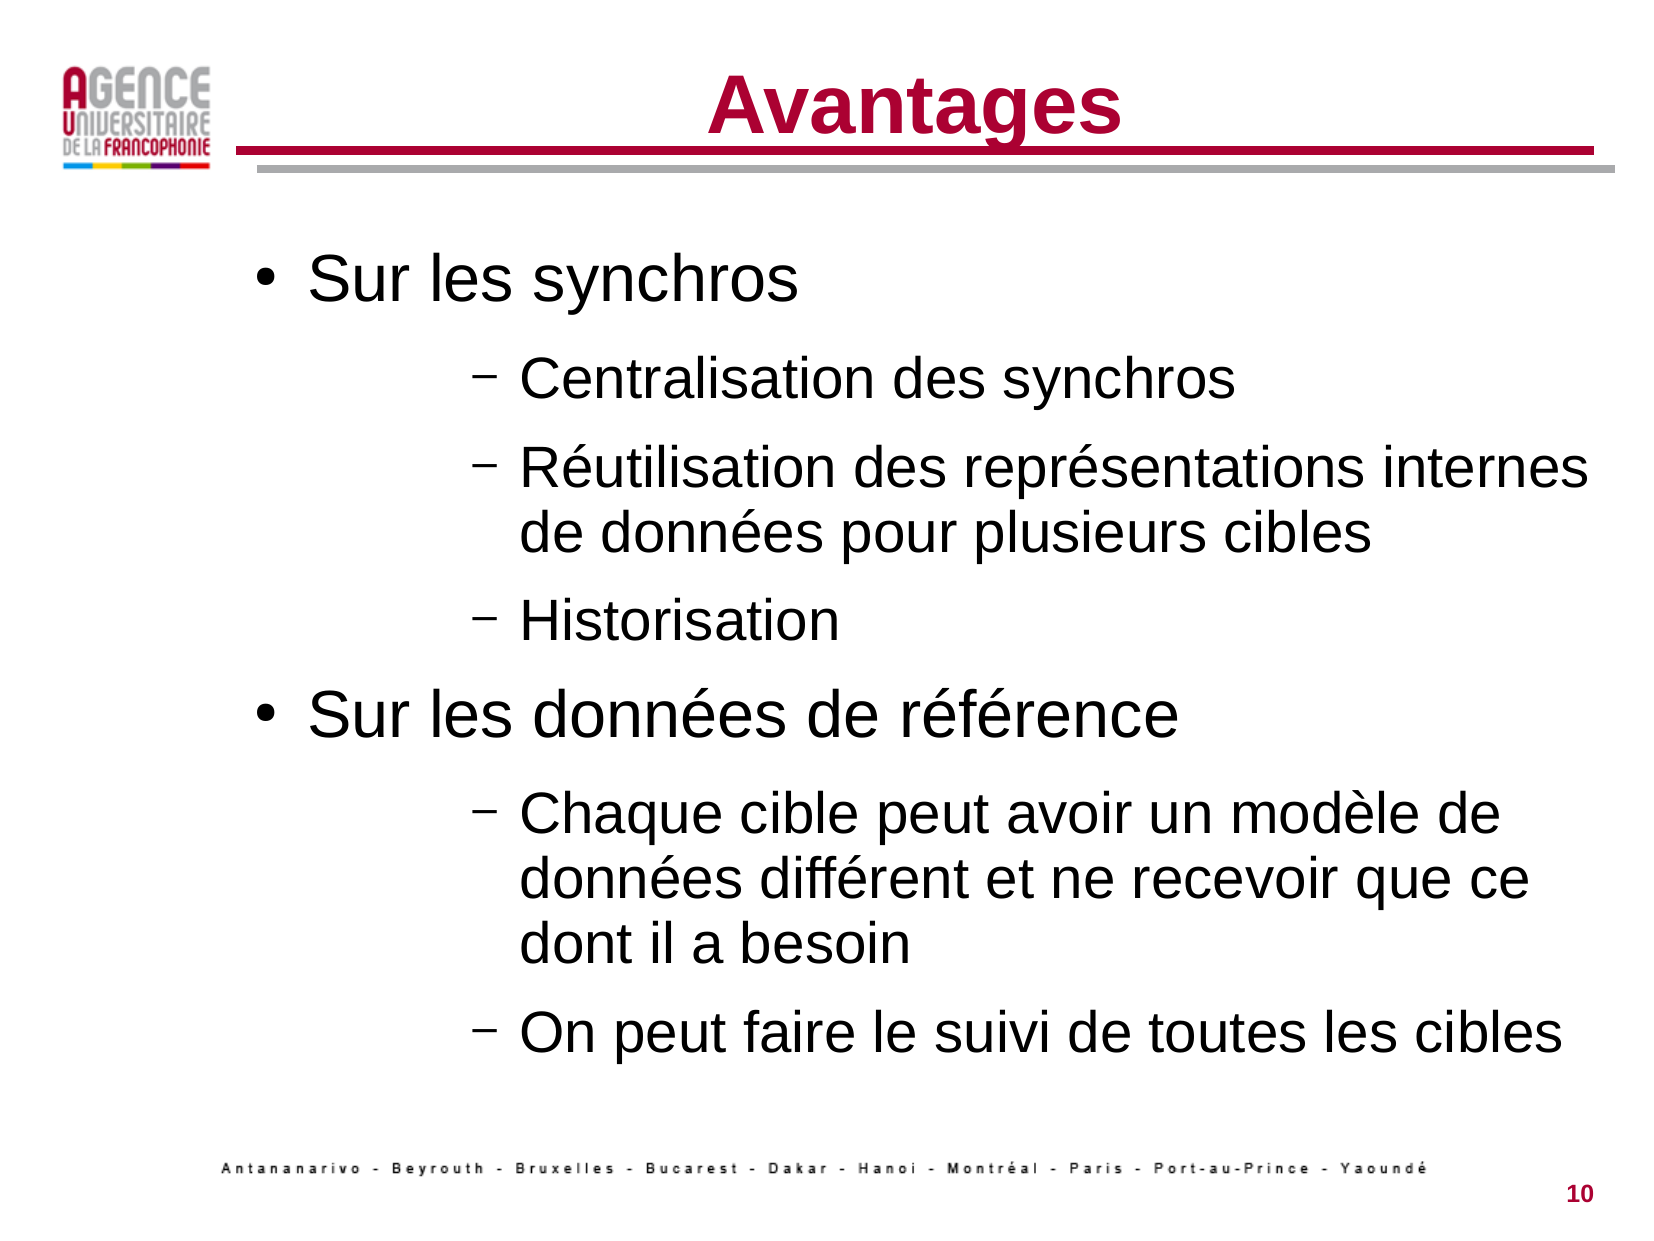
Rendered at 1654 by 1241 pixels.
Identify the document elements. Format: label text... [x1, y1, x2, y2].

picture [29, 29, 1625, 1241]
list Sur les synchros Centralisation des synchros Réutilisation des représentations internes de données pour plusieurs cibles Historisation Sur les données de référence Chaque cible peut avoir un modèle de données différent et ne recevoir que ce dont il a besoin On peut faire le suivi de toutes les cibles [236, 241, 1595, 1135]
title Avantages [236, 58, 1595, 152]
